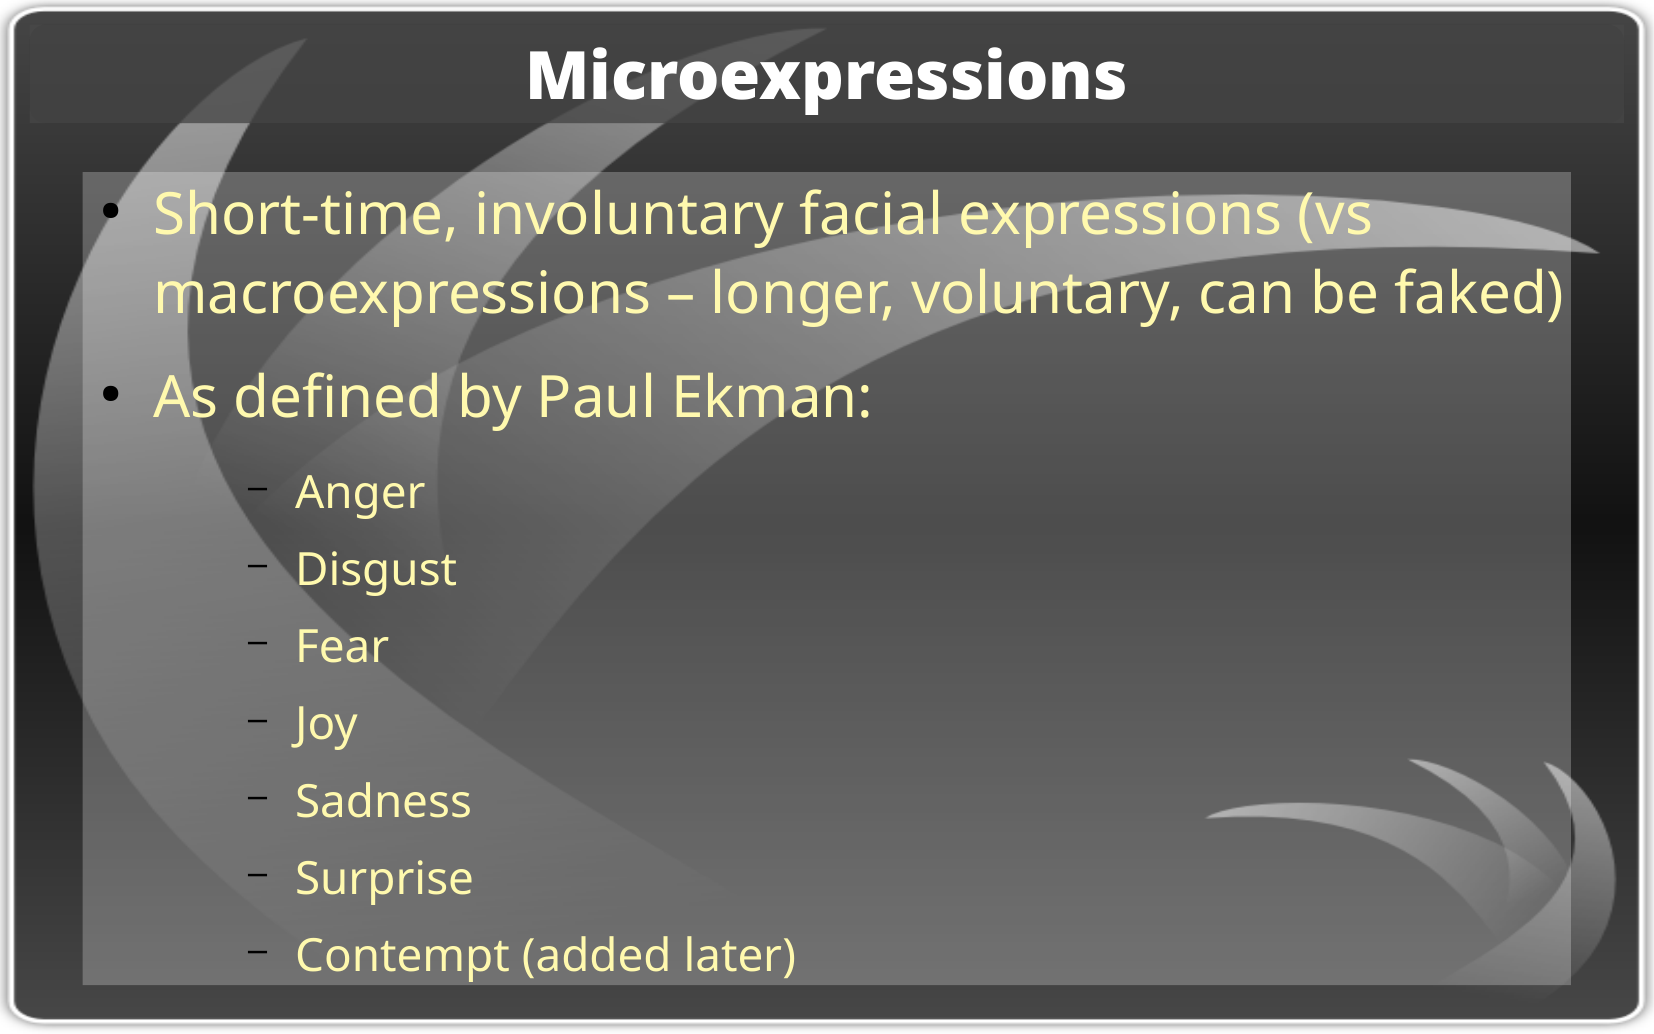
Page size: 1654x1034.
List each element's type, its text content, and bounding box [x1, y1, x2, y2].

list Short-time, involuntary facial expressions (vs macroexpressions – longer, voluntary, can be faked) As defined by Paul Ekman: Anger Disgust Fear Joy Sadness Surprise Contempt (added later) [82, 172, 1571, 964]
picture [0, 0, 1654, 1034]
title Microexpressions [29, 24, 1625, 124]
